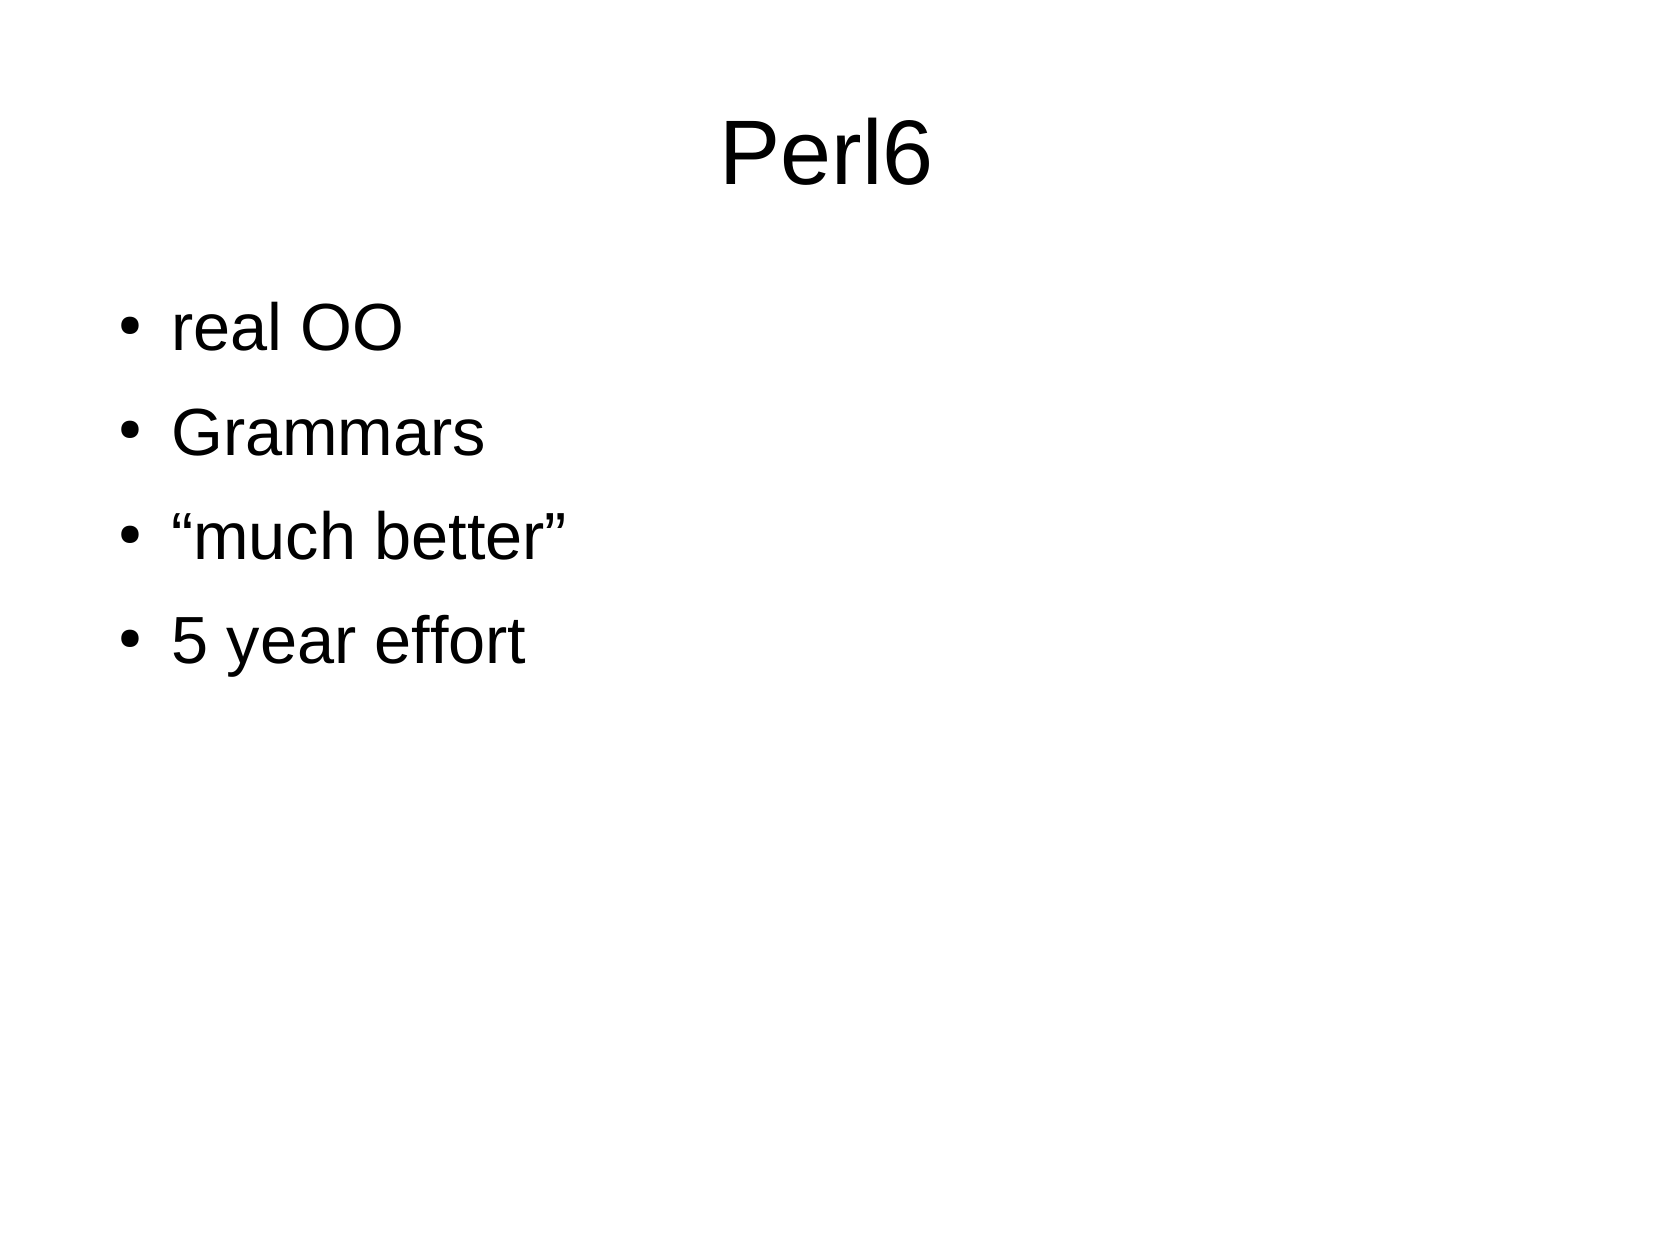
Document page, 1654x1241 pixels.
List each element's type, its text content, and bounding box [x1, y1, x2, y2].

list real OO Grammars “much better” 5 year effort [82, 290, 809, 1109]
title Perl6 [82, 49, 1571, 257]
